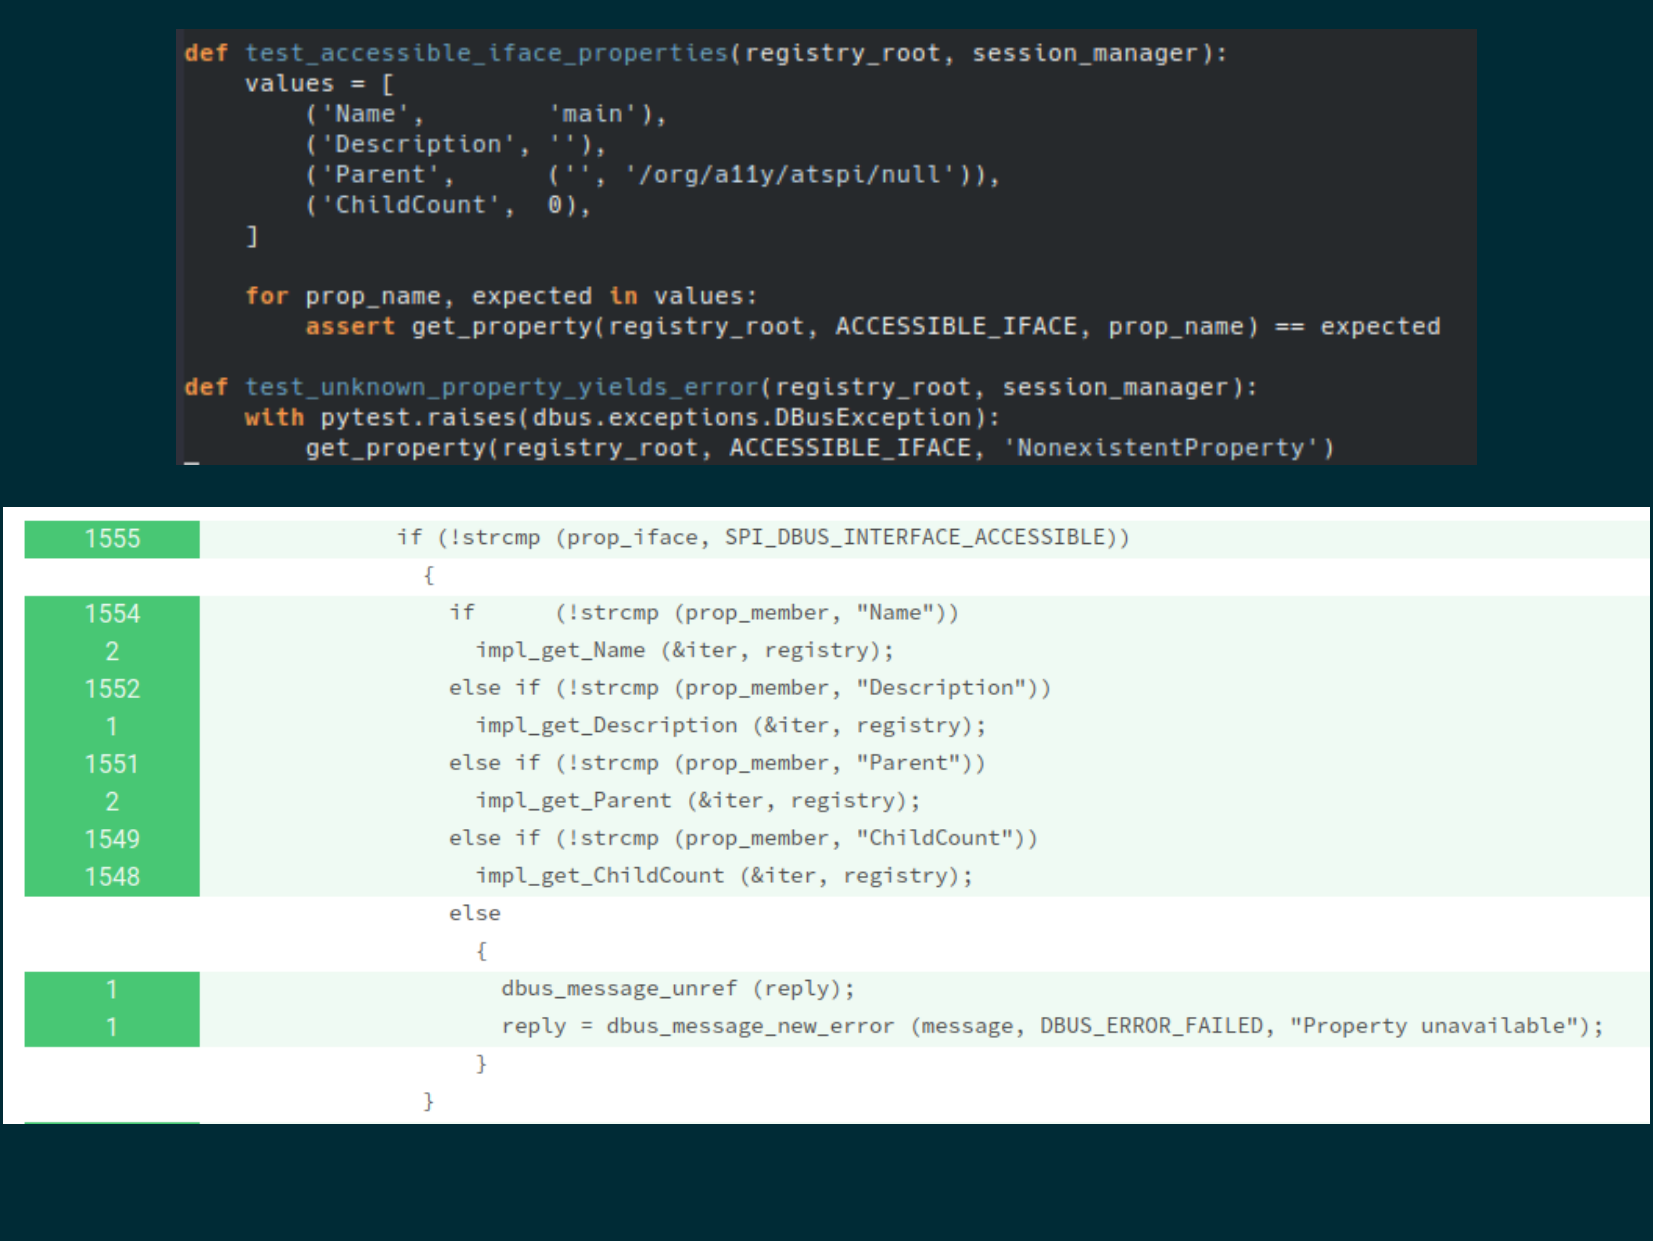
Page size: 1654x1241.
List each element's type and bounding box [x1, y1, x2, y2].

picture [177, 30, 1476, 464]
picture [4, 508, 1649, 1123]
